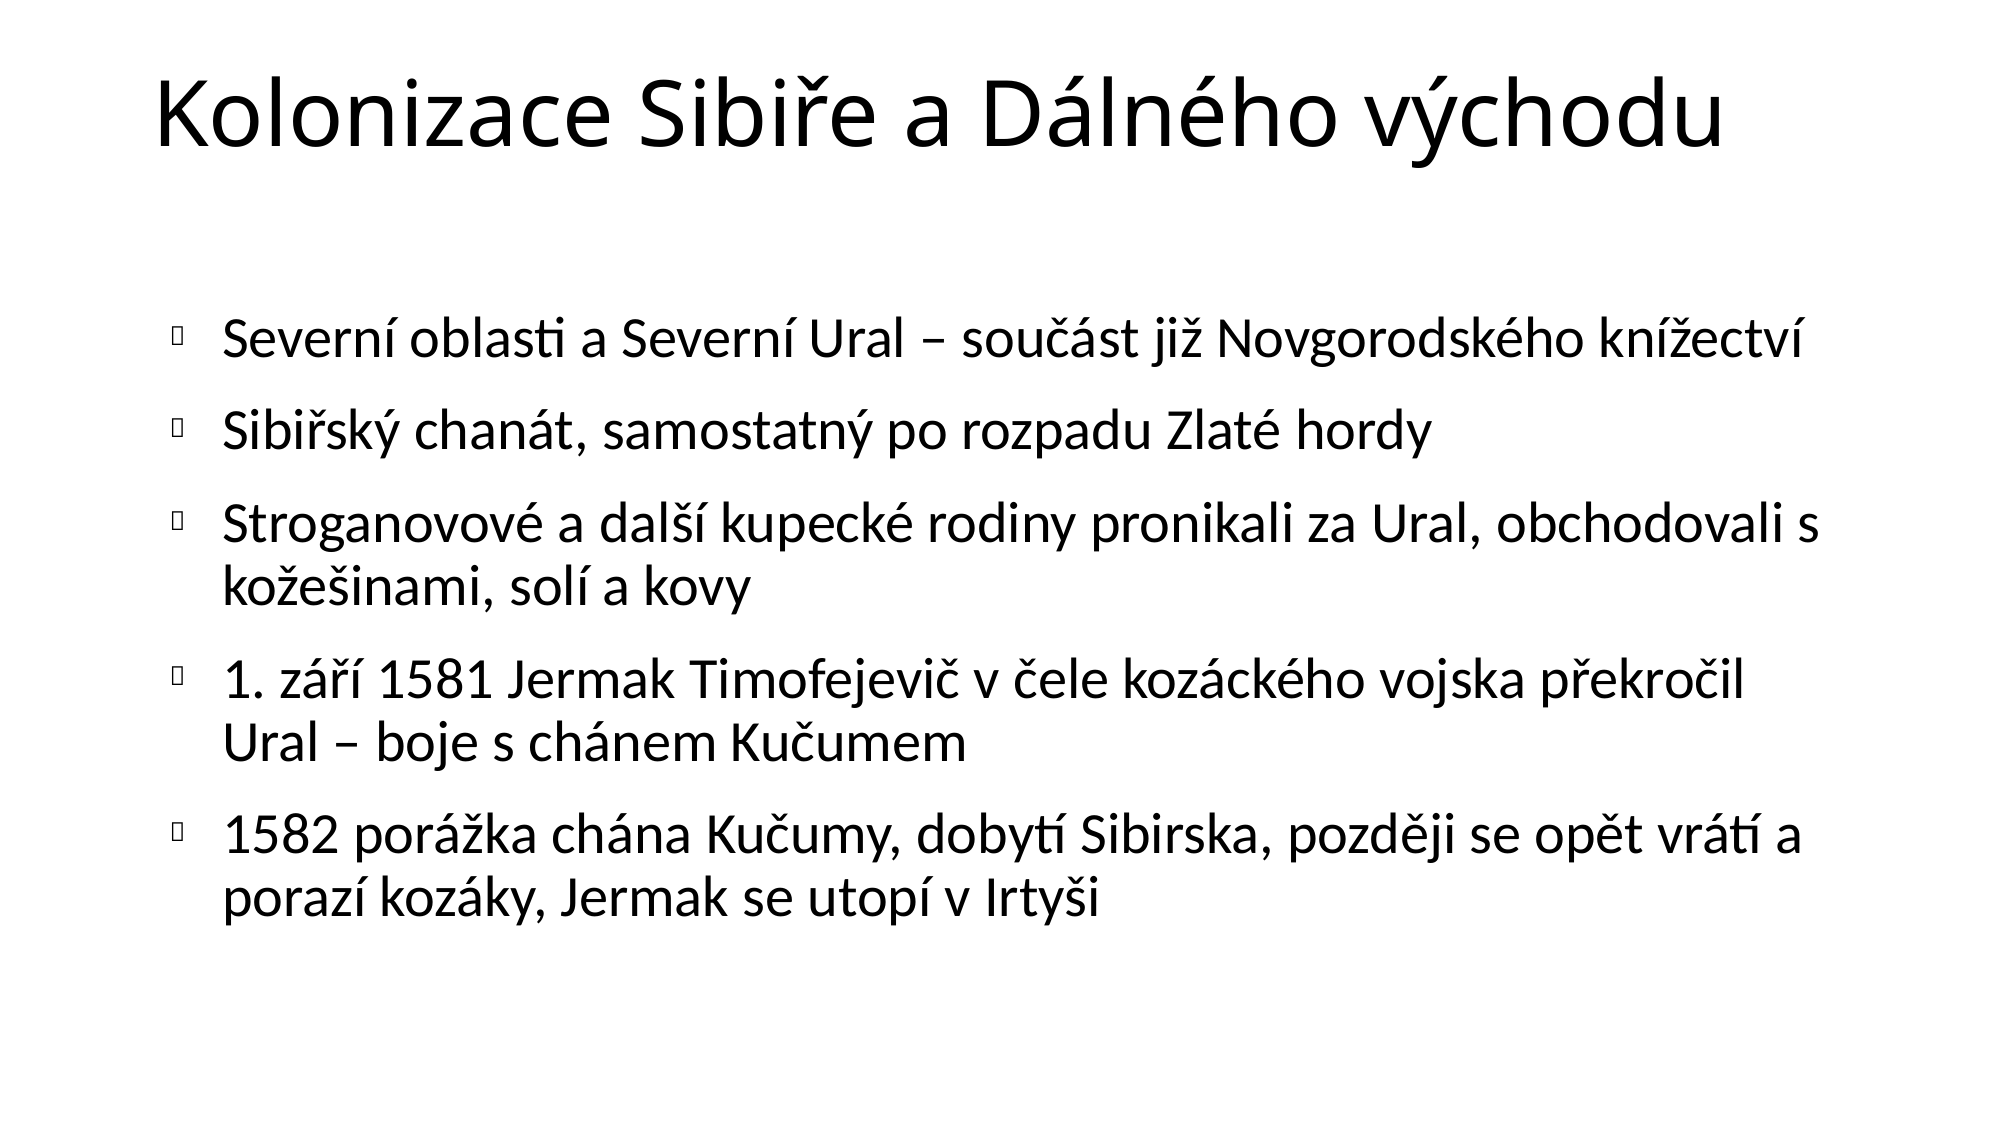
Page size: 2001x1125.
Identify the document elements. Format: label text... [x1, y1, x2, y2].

title Kolonizace Sibiře a Dálného východu [137, 59, 1863, 278]
list Severní oblasti a Severní Ural – součást již Novgorodského knížectví Sibiřský chanát, samostatný po rozpadu Zlaté hordy Stroganovové a další kupecké rodiny pronikali za Ural, obchodovali s kožešinami, solí a kovy 1. září 1581 Jermak Timofejevič v čele kozáckého vojska překročil Ural – boje s chánem Kučumem 1582 porážka chána Kučumy, dobytí Sibirska, později se opět vrátí a porazí kozáky, Jermak se utopí v Irtyši [137, 299, 1863, 1014]
